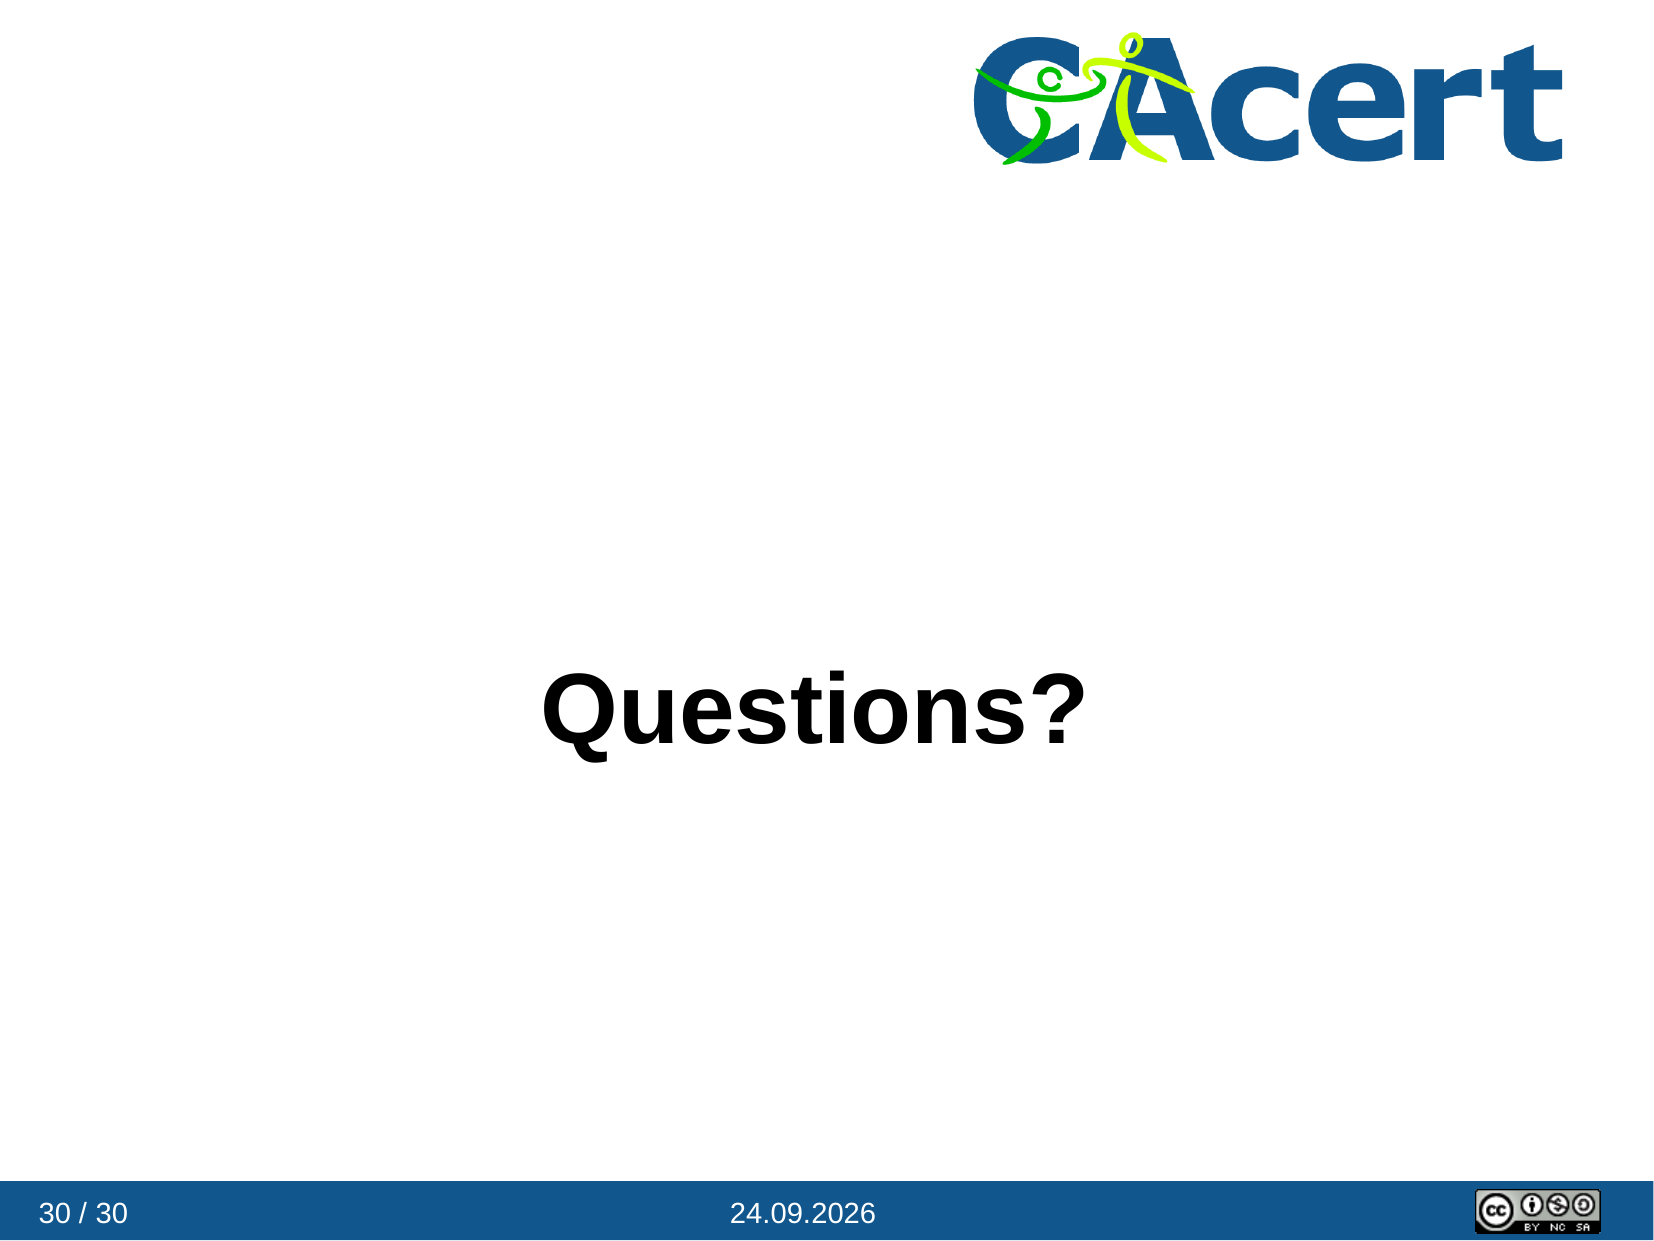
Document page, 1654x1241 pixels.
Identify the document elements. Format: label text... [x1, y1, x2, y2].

title Questions? [70, 295, 1560, 1123]
picture [972, 30, 1564, 166]
picture [1475, 1189, 1601, 1234]
